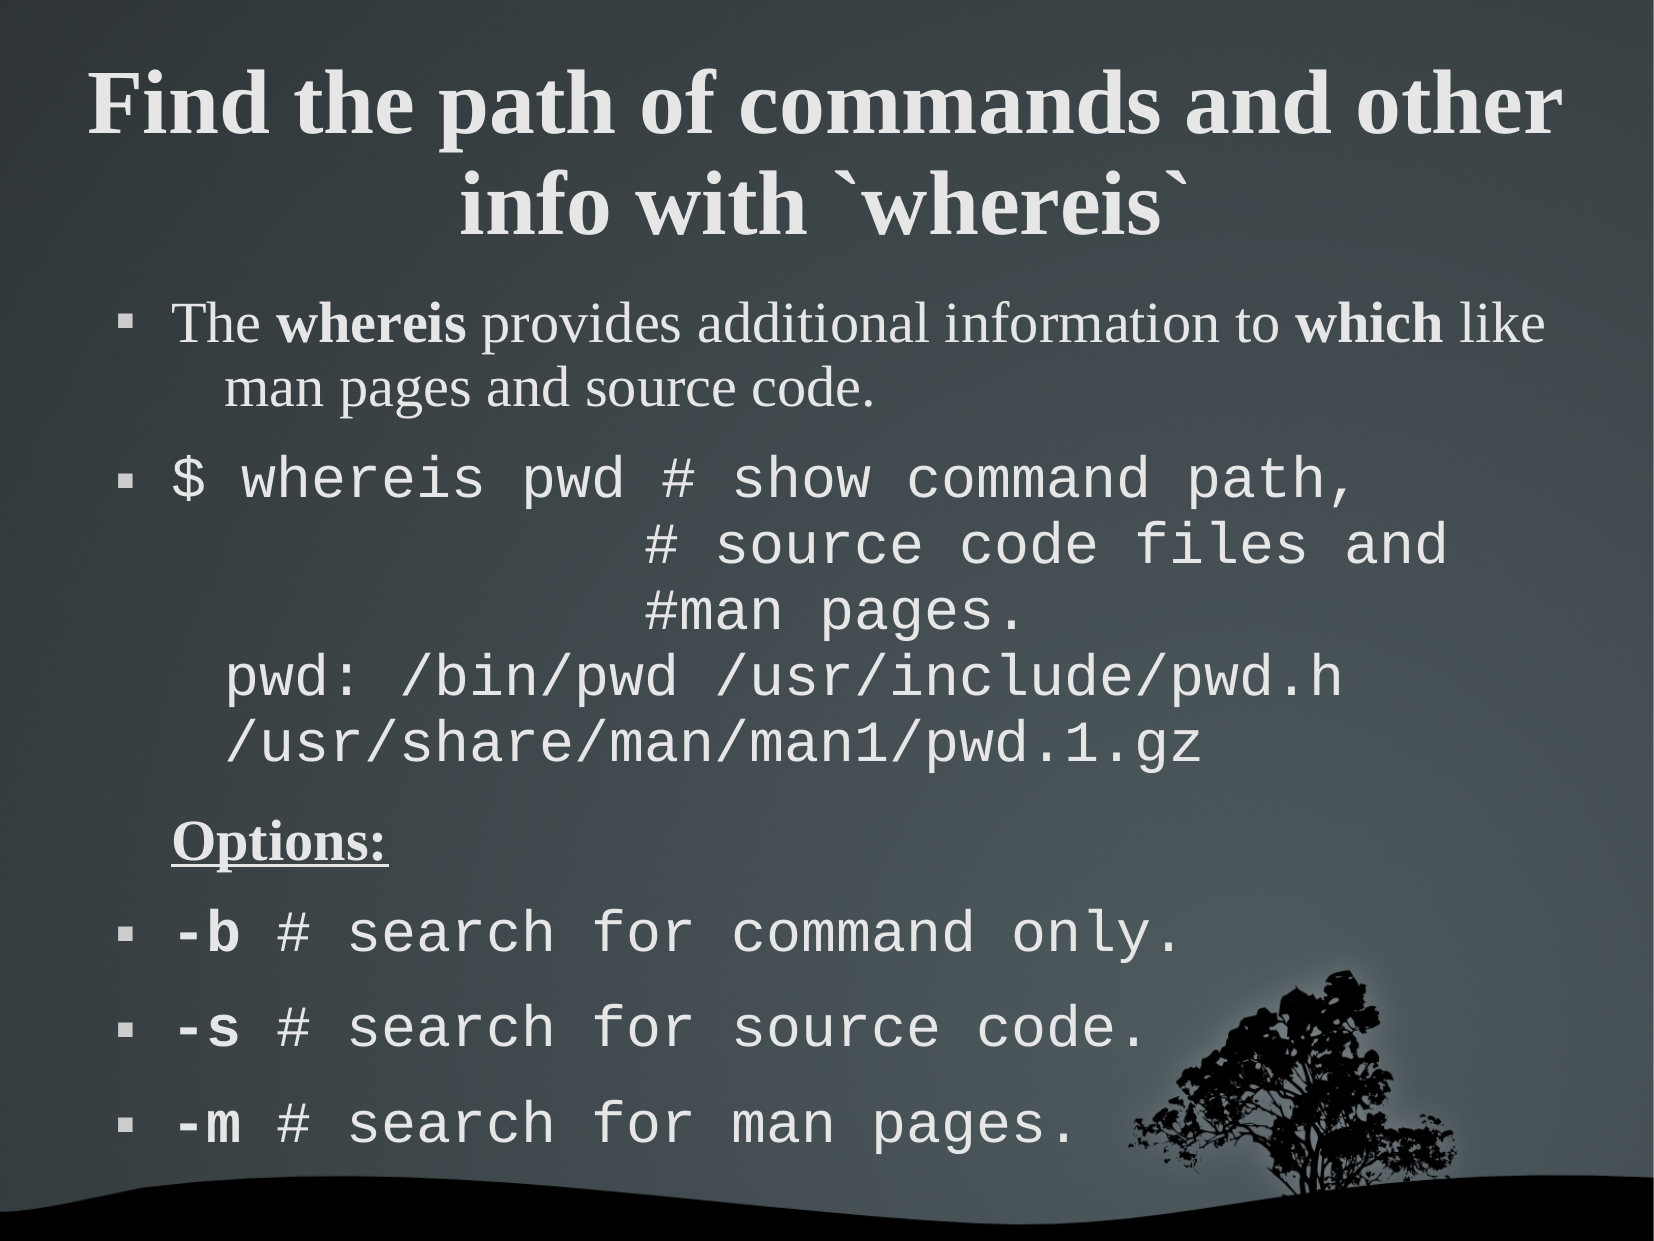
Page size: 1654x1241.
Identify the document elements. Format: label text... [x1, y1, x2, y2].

list The whereis provides additional information to which like man pages and source code. $ whereis pwd # show command path, # source code files and #man pages. pwd: /bin/pwd /usr/include/pwd.h /usr/share/man/man1/pwd.1.gz Options: -b # search for command only. -s # search for source code. -m # search for man pages. [82, 290, 1571, 1190]
picture [0, 0, 1654, 1241]
title Find the path of commands and other info with `whereis` [82, 33, 1571, 273]
